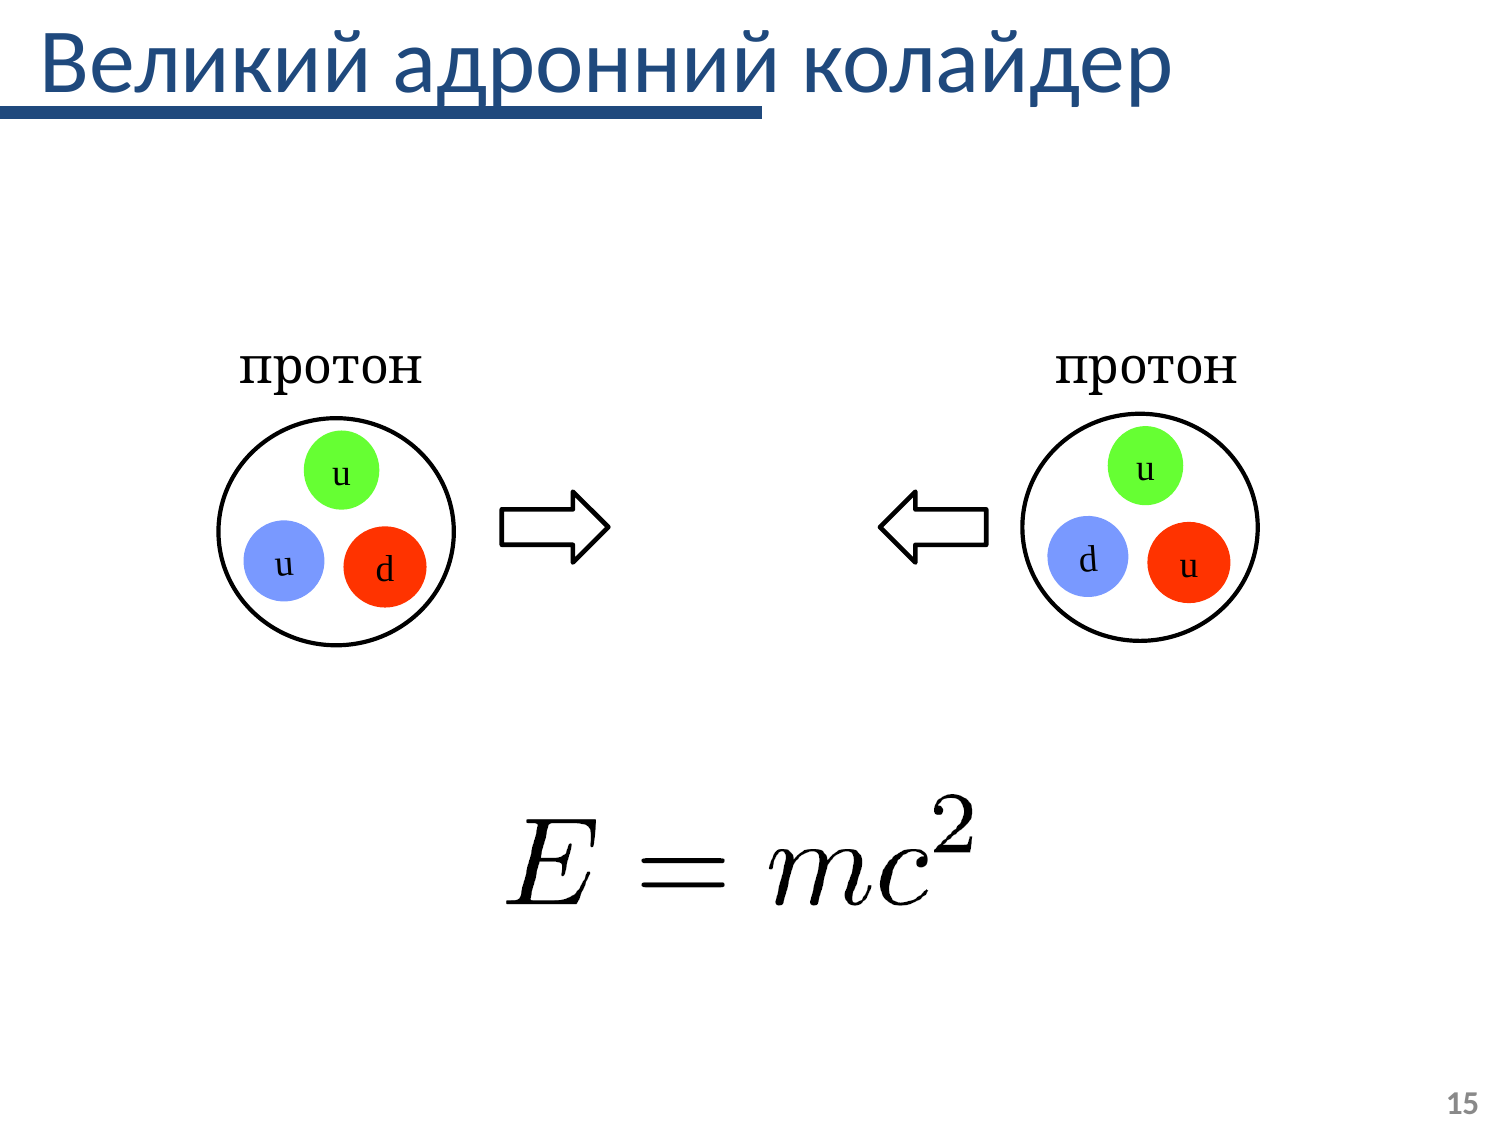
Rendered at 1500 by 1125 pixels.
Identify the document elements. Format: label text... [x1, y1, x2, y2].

picture [497, 743, 991, 945]
text_box u [1109, 428, 1182, 504]
text_box протон [1040, 326, 1254, 402]
text_box d [1047, 515, 1129, 597]
slide_number <number> [1387, 1077, 1495, 1125]
text_box u [305, 432, 378, 508]
text_box протон [225, 326, 439, 402]
text_box u [243, 520, 325, 602]
title Великий адронний колайдер [24, 6, 1475, 107]
list [24, 137, 1475, 1063]
text_box u [1147, 521, 1231, 604]
text_box d [343, 526, 427, 608]
